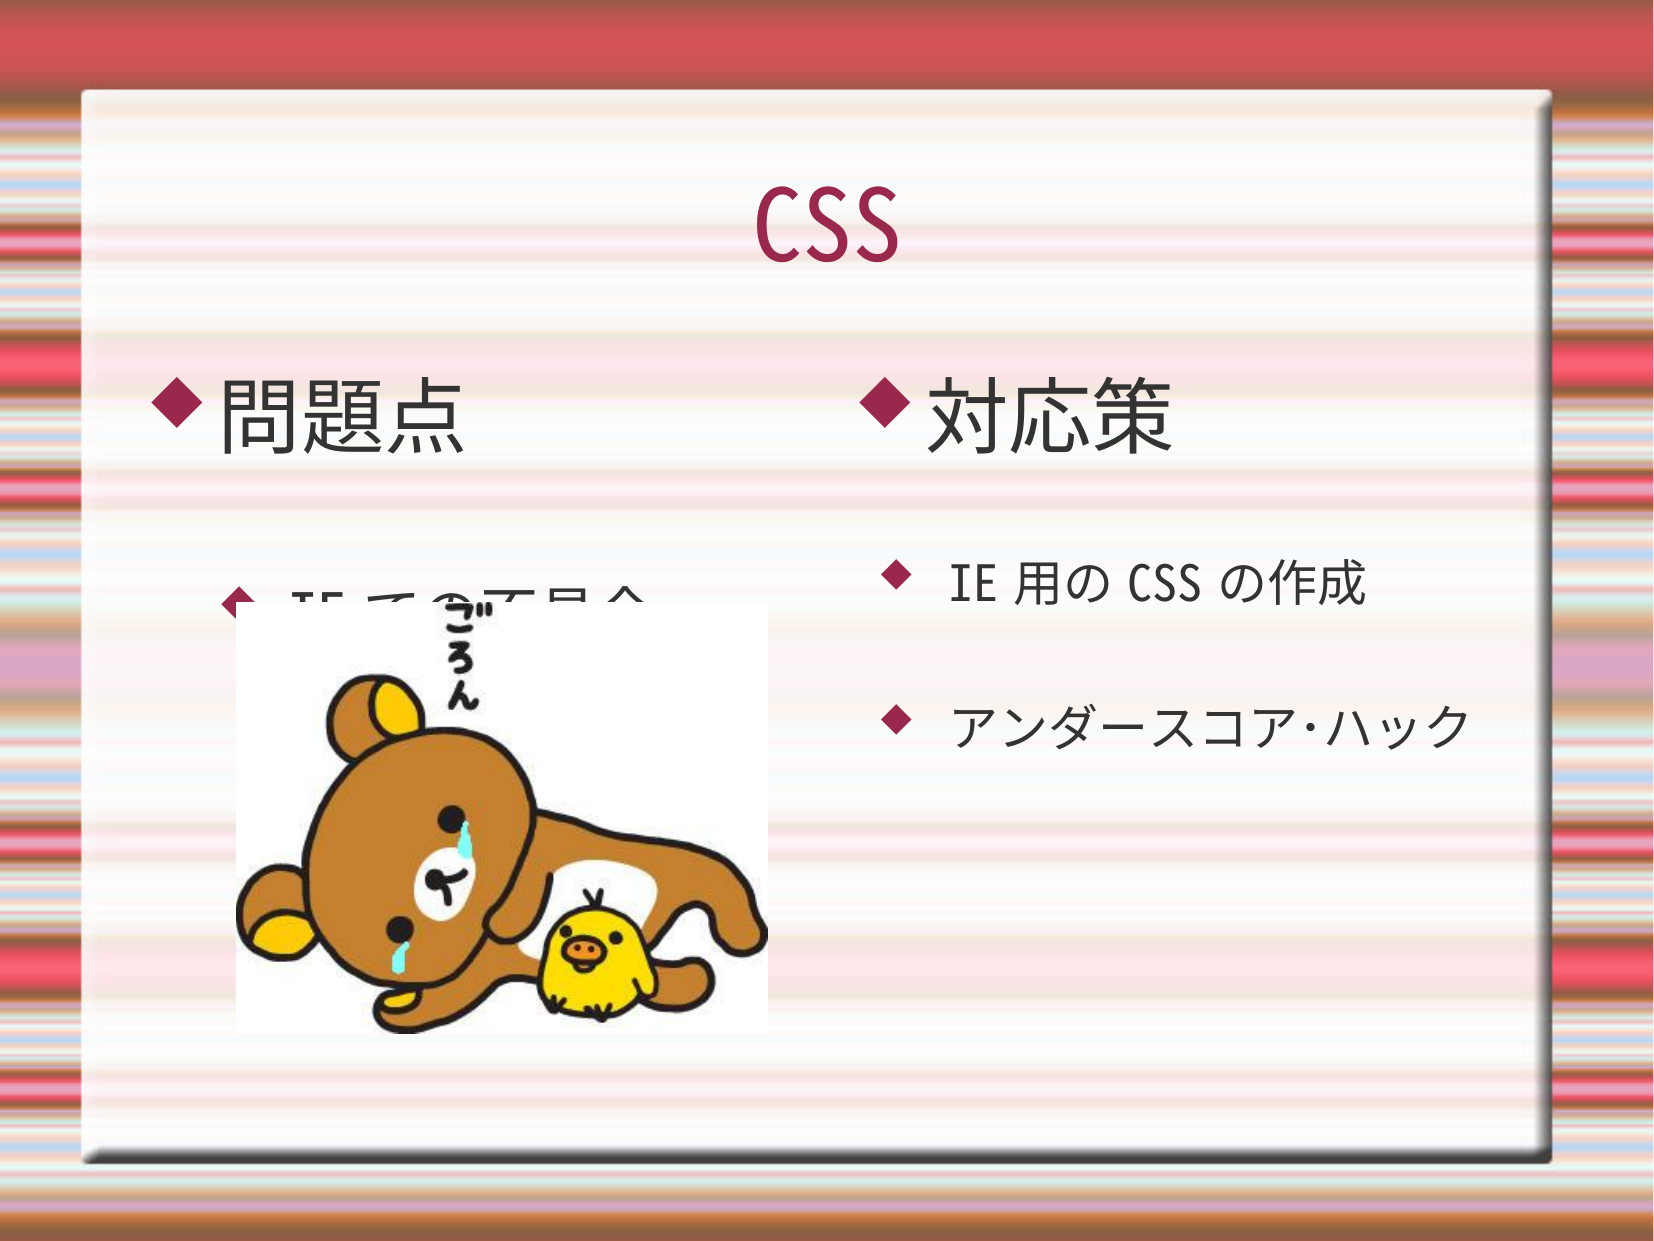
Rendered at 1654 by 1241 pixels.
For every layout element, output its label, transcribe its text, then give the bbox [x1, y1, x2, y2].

picture [0, 0, 1654, 1241]
title CSS [121, 114, 1534, 322]
list 問題点 IEでの不具合 [134, 350, 809, 1133]
list 対応策 IE用のCSSの作成 アンダースコア･ハック [842, 350, 1517, 1133]
